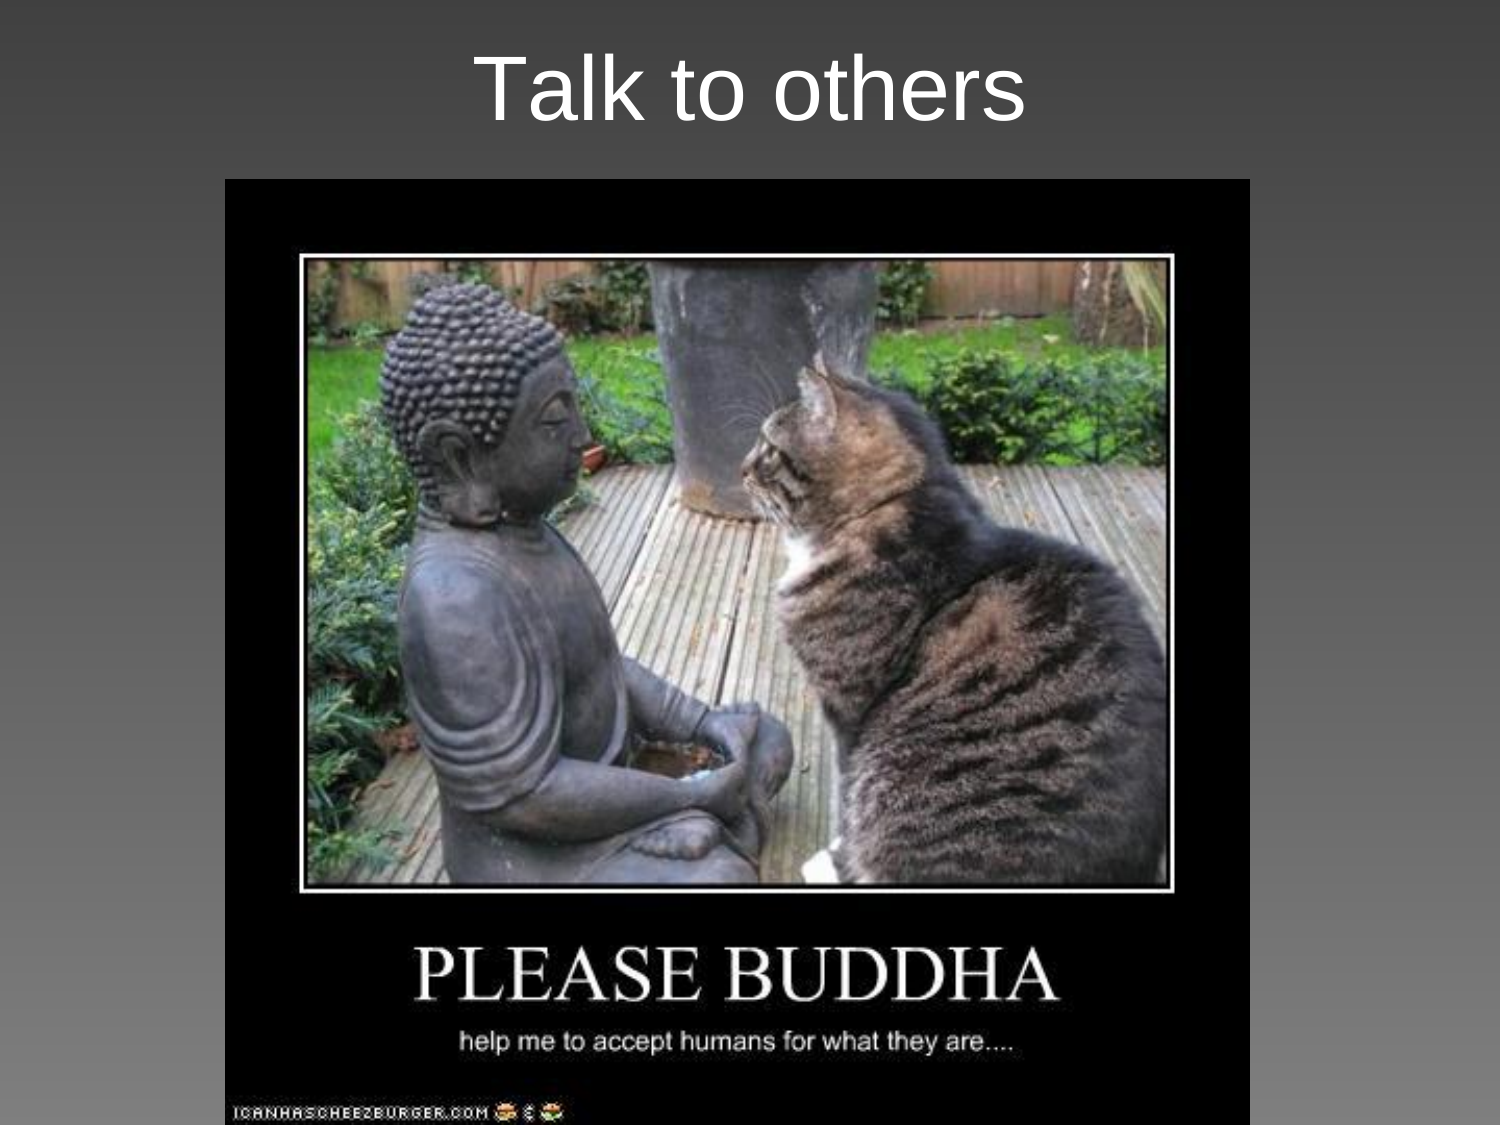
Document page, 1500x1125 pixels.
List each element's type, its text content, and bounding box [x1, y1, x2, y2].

title Talk to others [75, 21, 1426, 257]
picture [225, 257, 1250, 1125]
